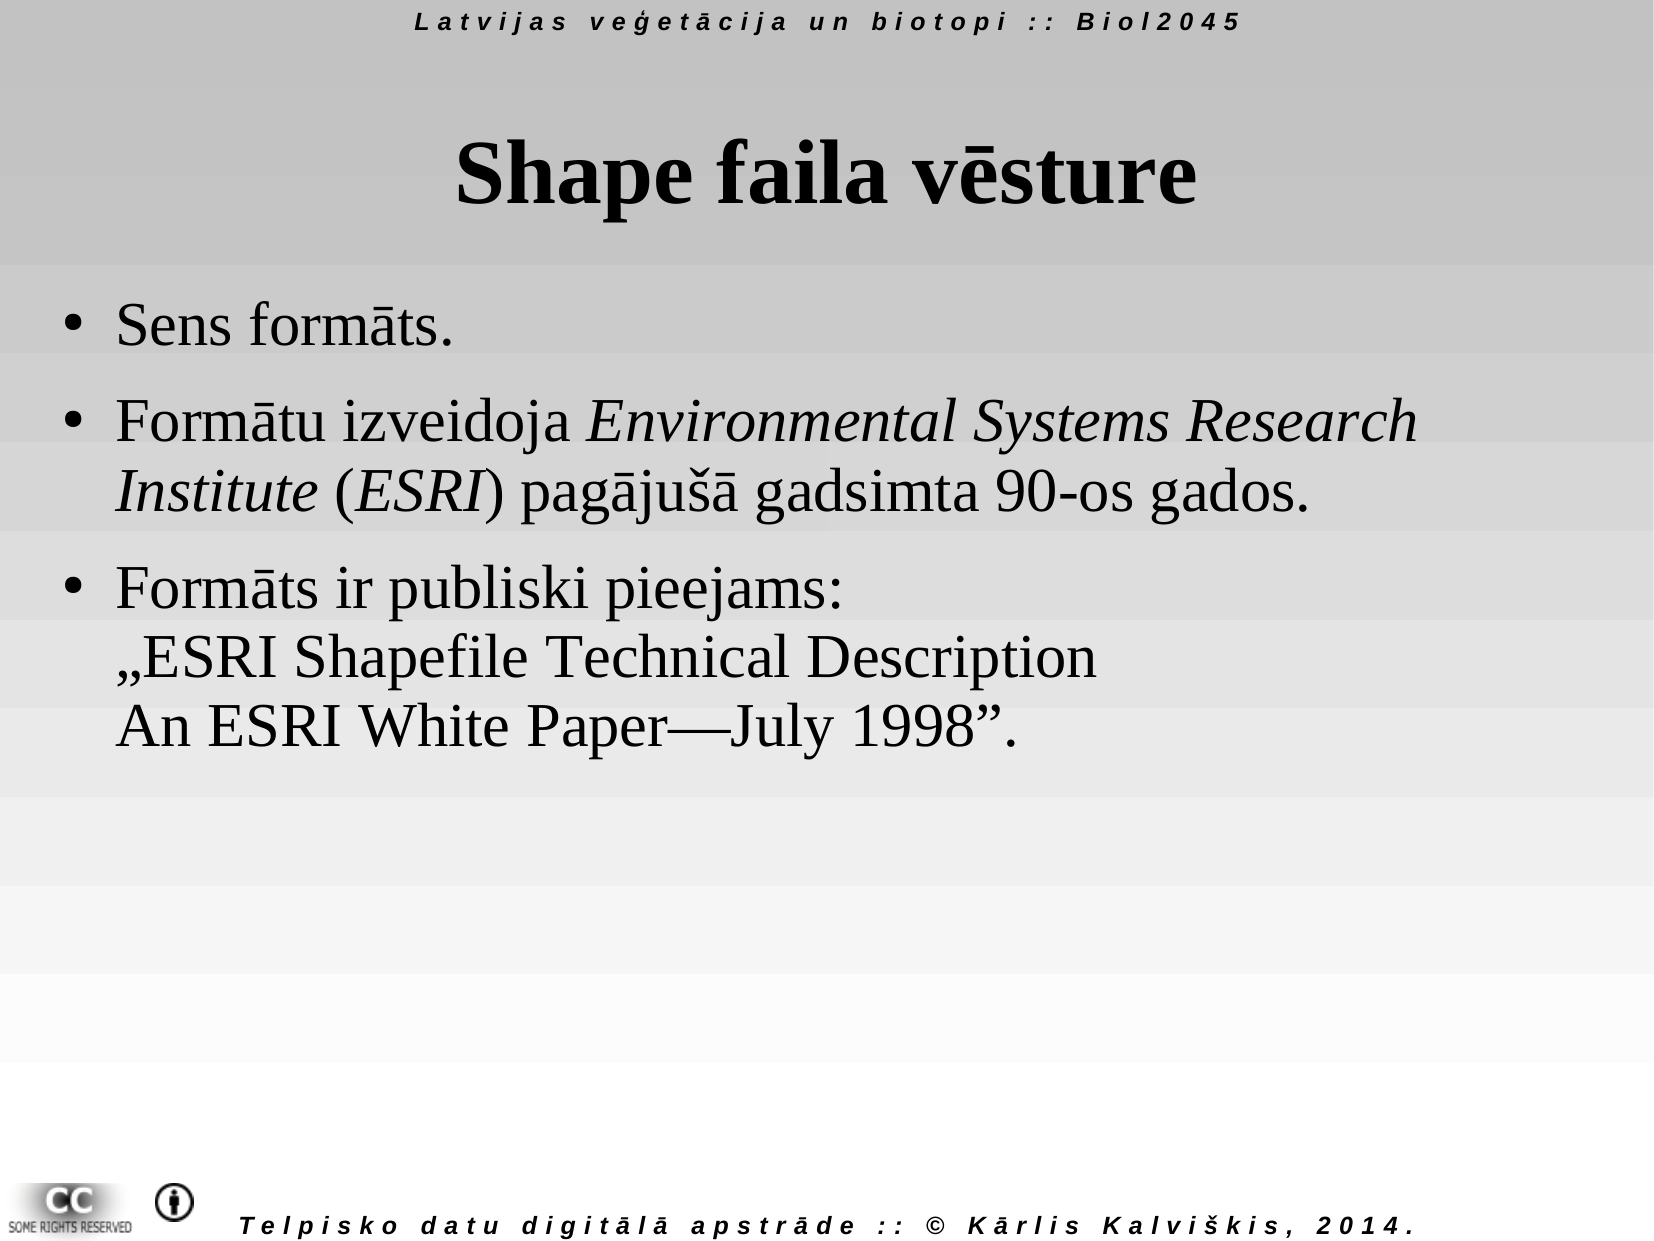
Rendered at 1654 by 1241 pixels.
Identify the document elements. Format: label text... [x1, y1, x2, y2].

picture [0, 0, 1654, 1241]
list Sens formāts. Formātu izveidoja Environmental Systems Research Institute (ESRI) pagājušā gadsimta 90-os gados. Formāts ir publiski pieejams: „ESRI Shapefile Technical Description An ESRI White Paper—July 1998”. [44, 289, 1610, 1113]
title Shape faila vēsture [29, 49, 1625, 296]
